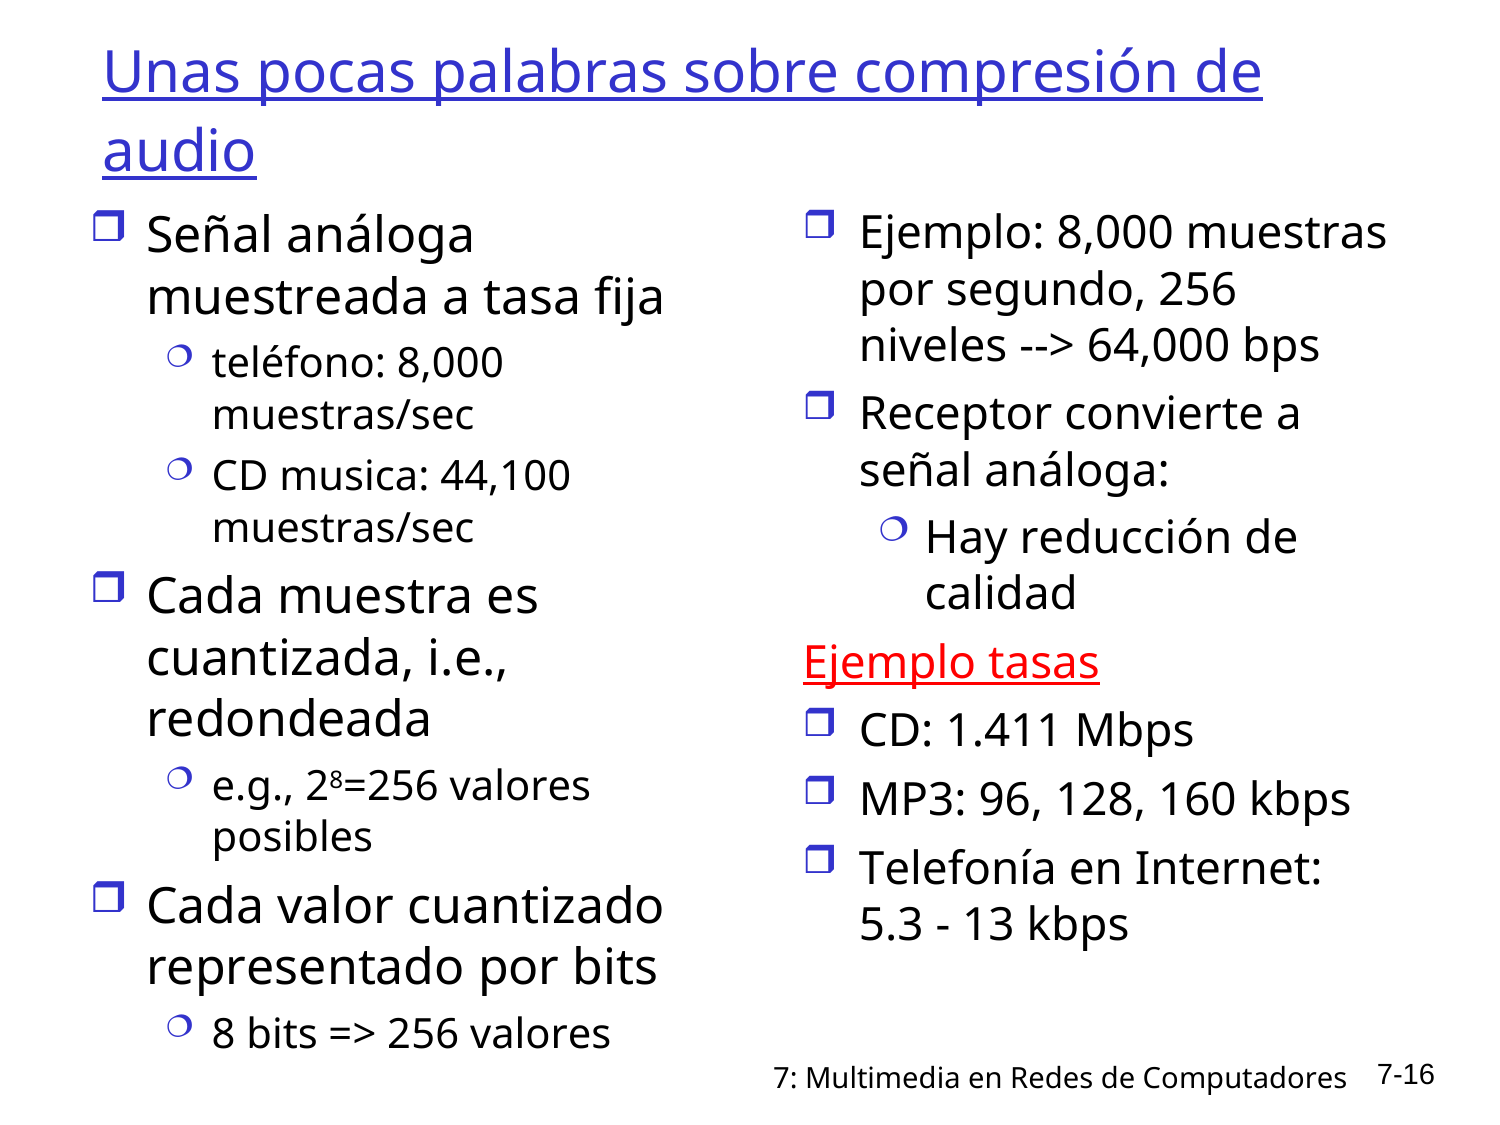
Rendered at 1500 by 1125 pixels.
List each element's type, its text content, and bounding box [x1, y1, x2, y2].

list Ejemplo: 8,000 muestras por segundo, 256 niveles --> 64,000 bps Receptor convierte a señal análoga: Hay reducción de calidad Ejemplo tasas CD: 1.411 Mbps MP3: 96, 128, 160 kbps Telefonía en Internet: 5.3 - 13 kbps [788, 196, 1411, 961]
list Señal análoga muestreada a tasa fija teléfono: 8,000 muestras/sec CD musica: 44,100 muestras/sec Cada muestra es cuantizada, i.e., redondeada e.g., 28=256 valores posibles Cada valor cuantizado representado por bits 8 bits => 256 valores [75, 196, 751, 956]
title Unas pocas palabras sobre compresión de audio [87, 29, 1363, 189]
